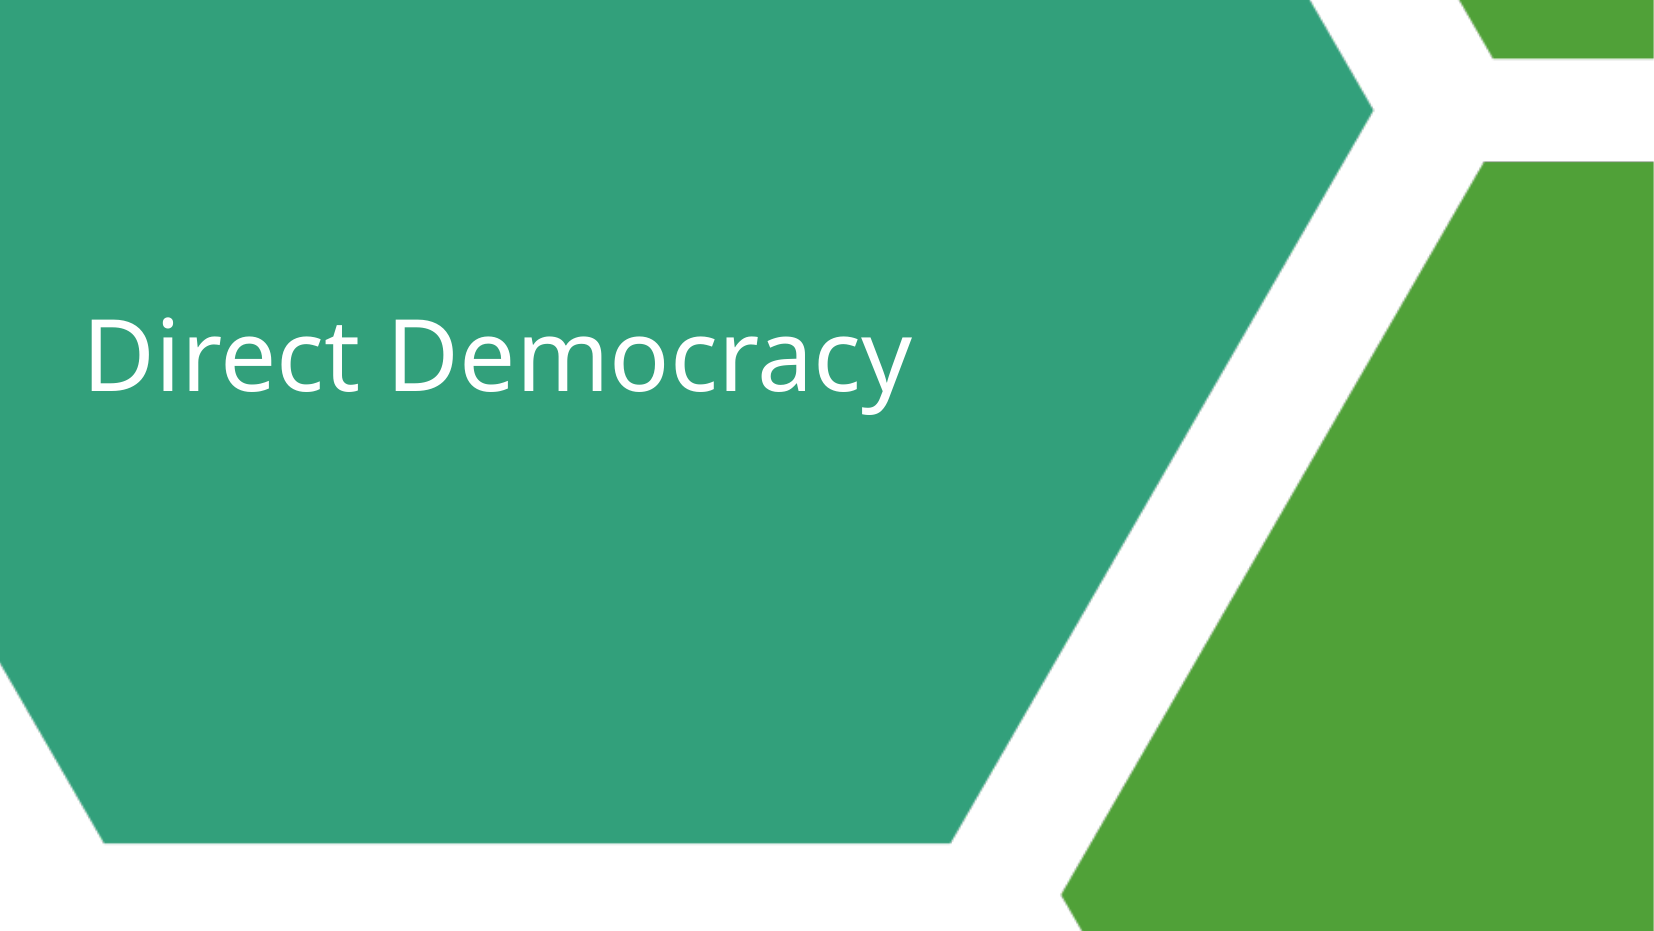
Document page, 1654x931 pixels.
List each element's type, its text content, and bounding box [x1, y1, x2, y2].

title Direct Democracy [82, 219, 1218, 486]
picture [0, 0, 1654, 931]
